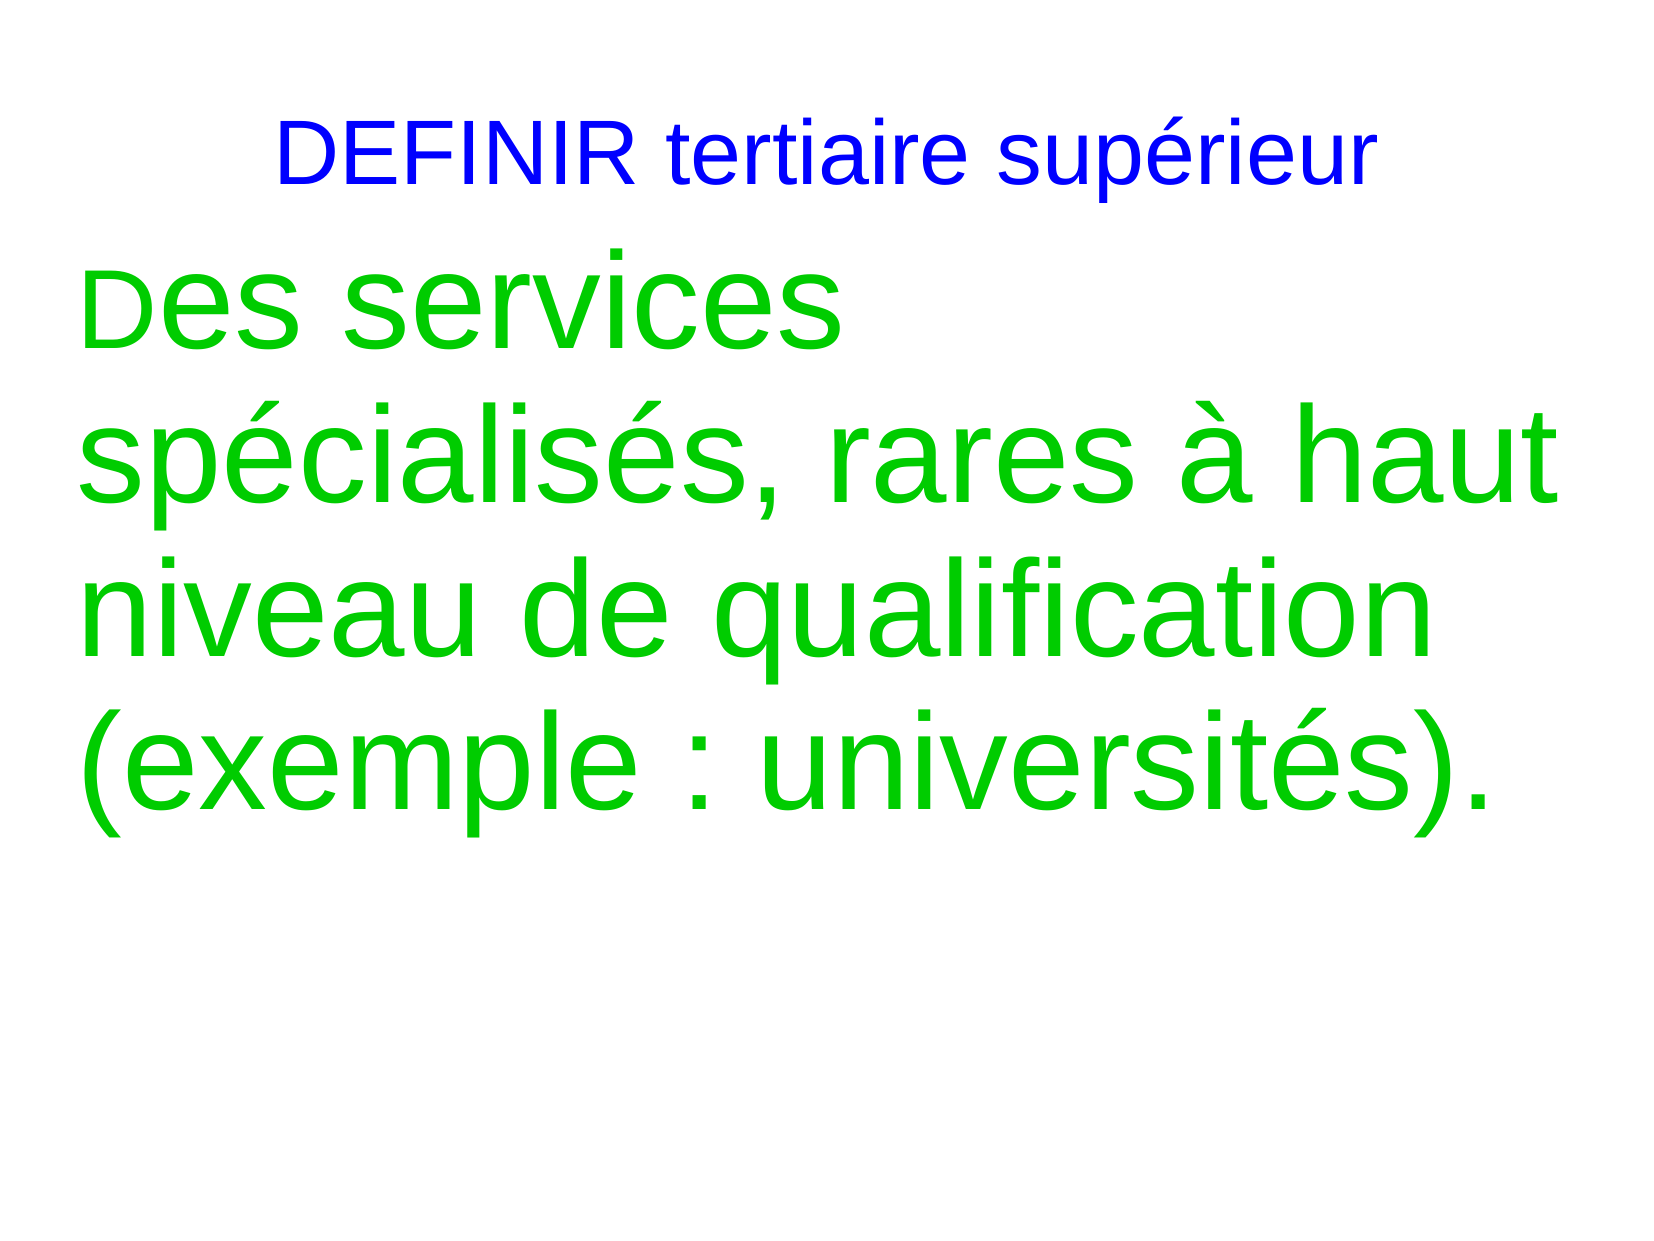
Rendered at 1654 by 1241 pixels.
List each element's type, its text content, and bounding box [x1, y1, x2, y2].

title DEFINIR tertiaire supérieur [82, 49, 1571, 257]
title Des services spécialisés, rares à haut niveau de qualification (exemple : universités). [76, 180, 1565, 1214]
